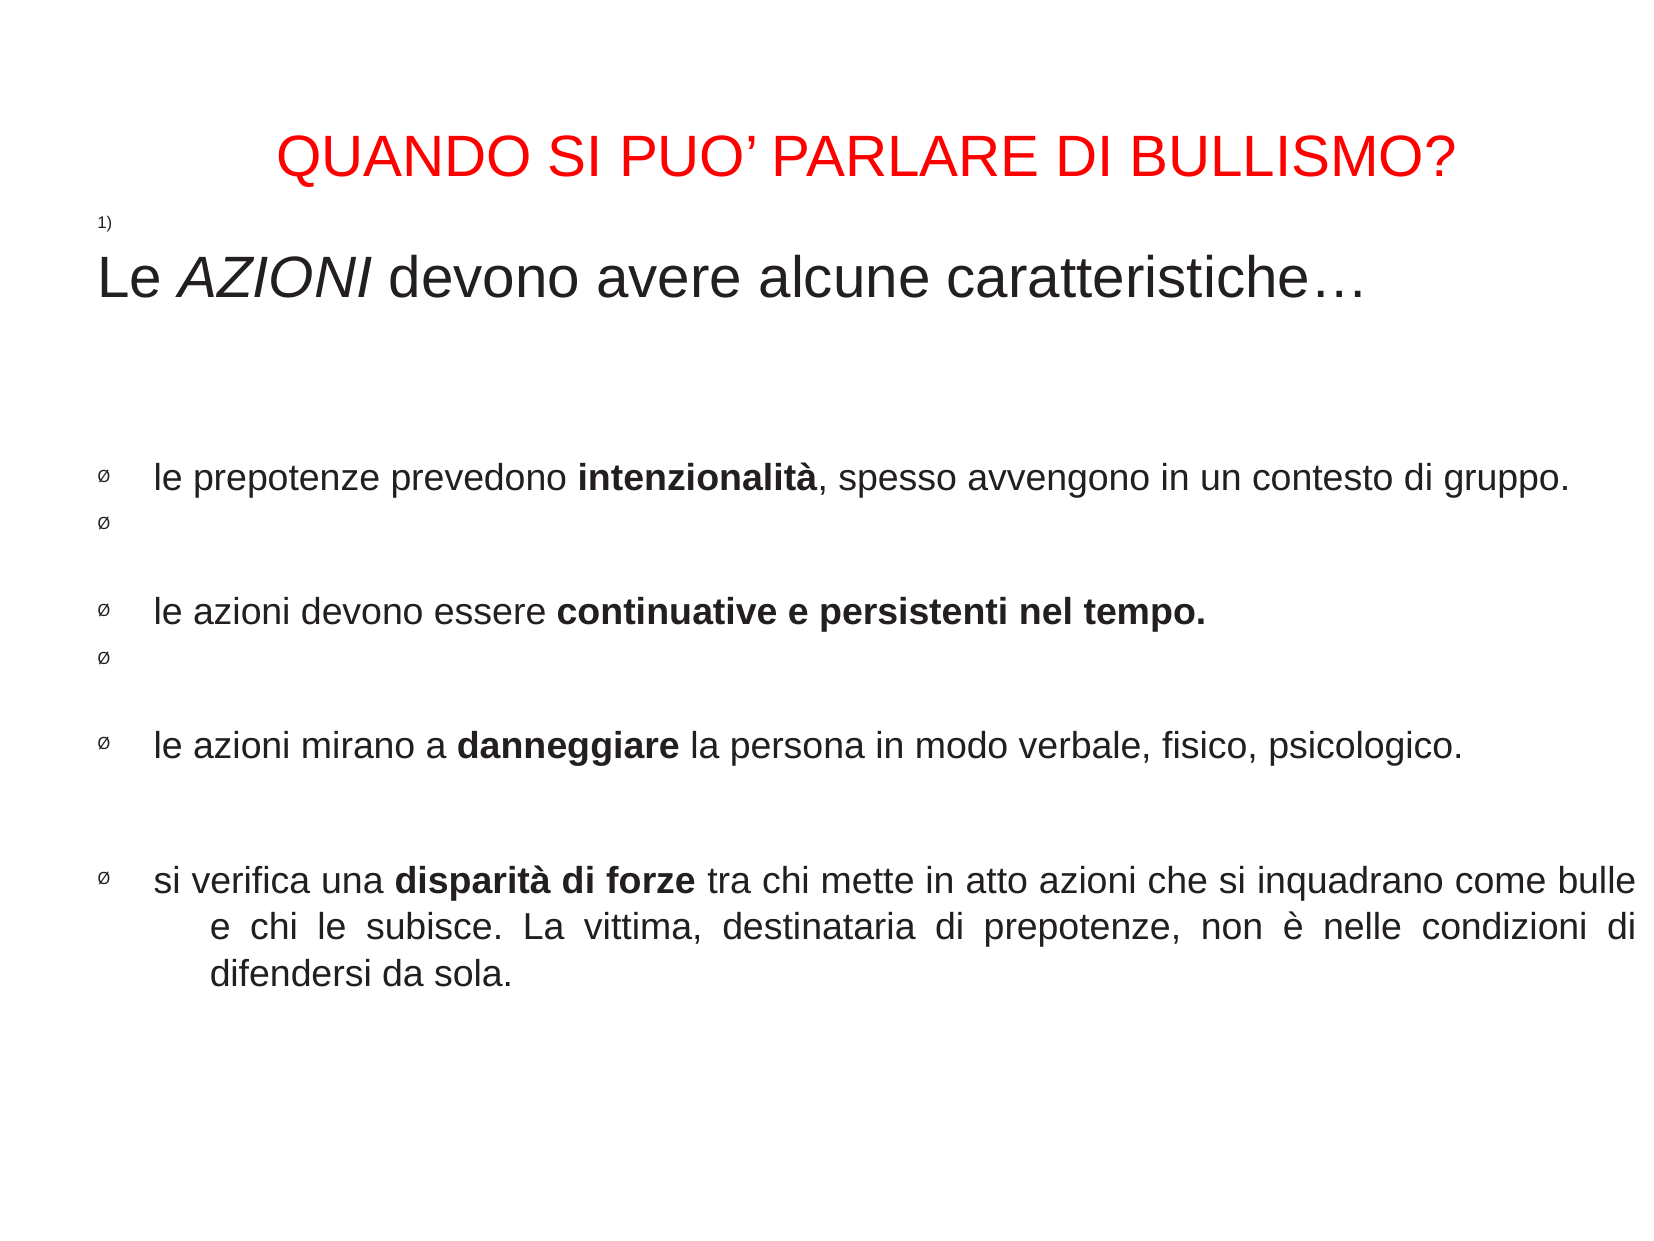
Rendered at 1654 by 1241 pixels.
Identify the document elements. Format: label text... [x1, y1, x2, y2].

text_box QUANDO SI PUO’ PARLARE DI BULLISMO? Le AZIONI devono avere alcune caratteristiche… le prepotenze prevedono intenzionalità, spesso avvengono in un contesto di gruppo. le azioni devono essere continuative e persistenti nel tempo. le azioni mirano a danneggiare la persona in modo verbale, fisico, psicologico. si verifica una disparità di forze tra chi mette in atto azioni che si inquadrano come bulle e chi le subisce. La vittima, destinataria di prepotenze, non è nelle condizioni di difendersi da sola. [82, 0, 1654, 1081]
